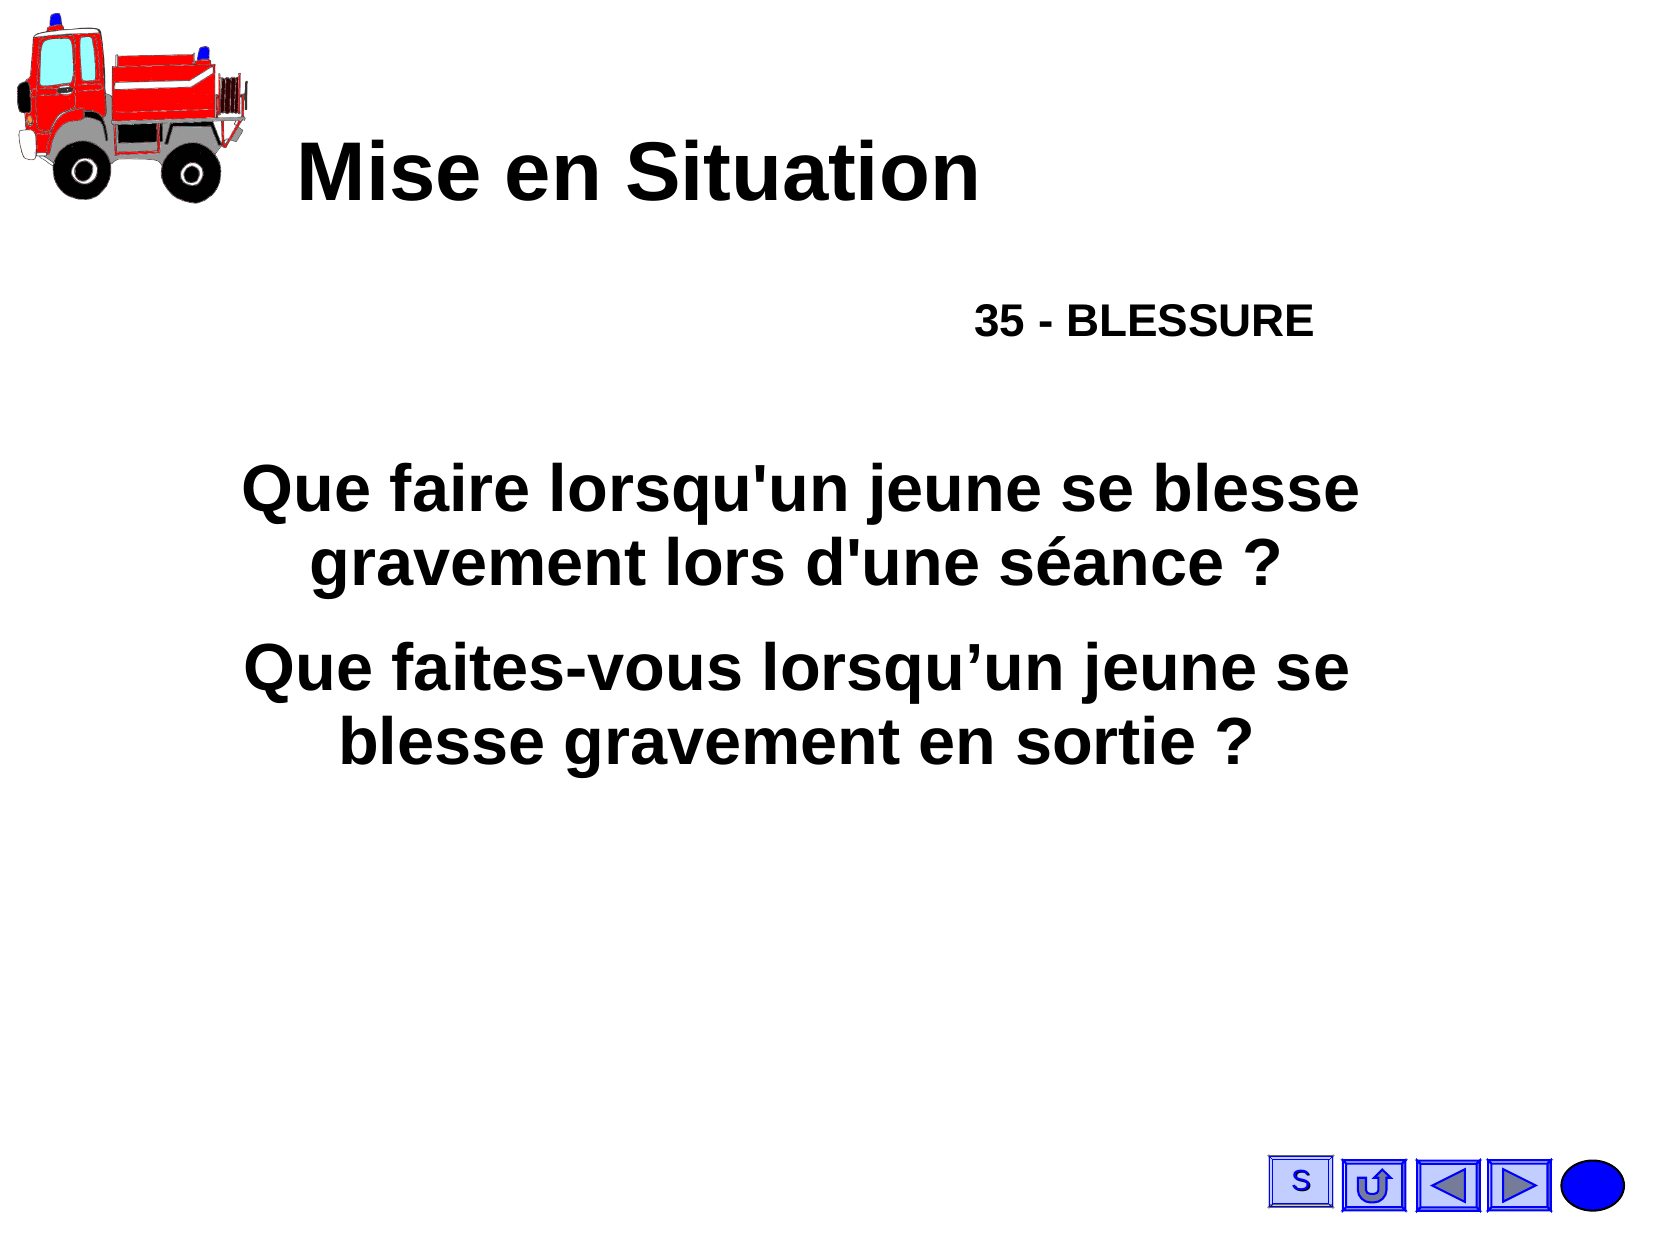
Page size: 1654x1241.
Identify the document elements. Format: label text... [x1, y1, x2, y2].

text_box 35 - BLESSURE [974, 295, 1359, 348]
text_box Mise en Situation [281, 118, 1020, 227]
text_box [1561, 1160, 1625, 1211]
picture [8, 8, 257, 216]
list Que faire lorsqu'un jeune se blesse gravement lors d'une séance ? Que faites-vous lorsqu’un jeune se blesse gravement en sortie ? [147, 442, 1447, 787]
